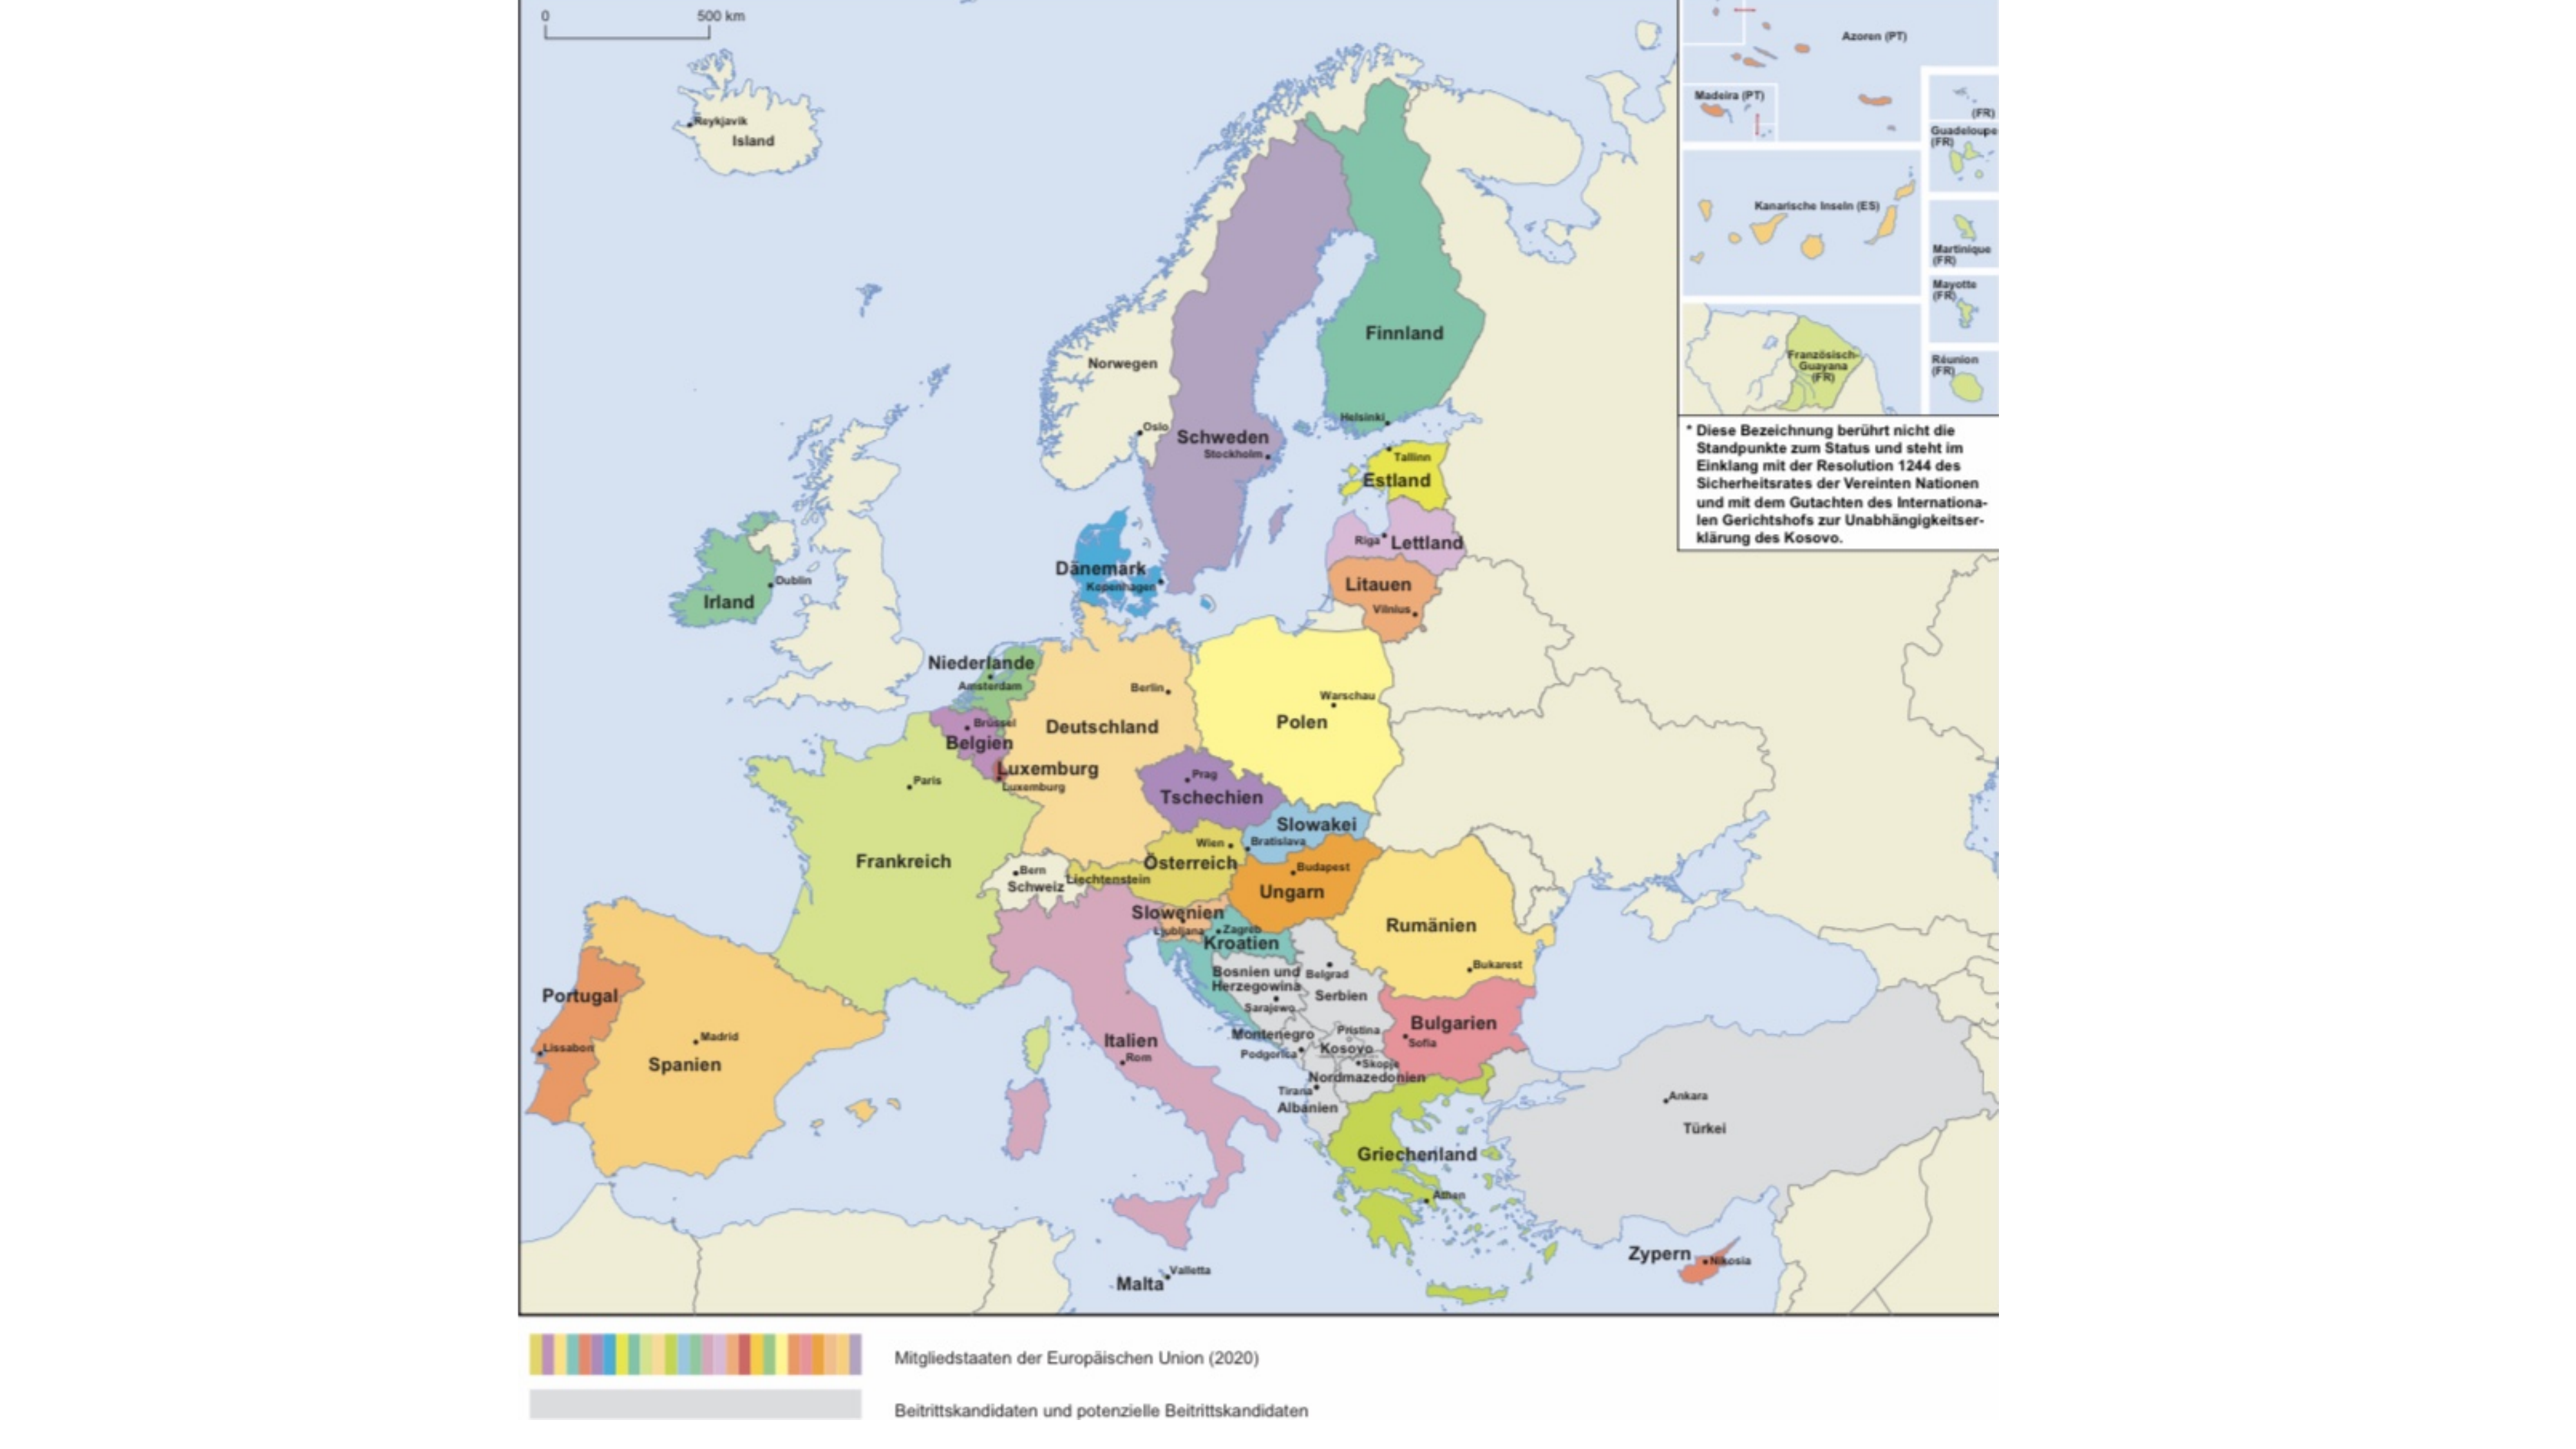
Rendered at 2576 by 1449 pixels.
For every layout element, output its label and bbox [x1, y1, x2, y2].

picture [518, 0, 1999, 1420]
